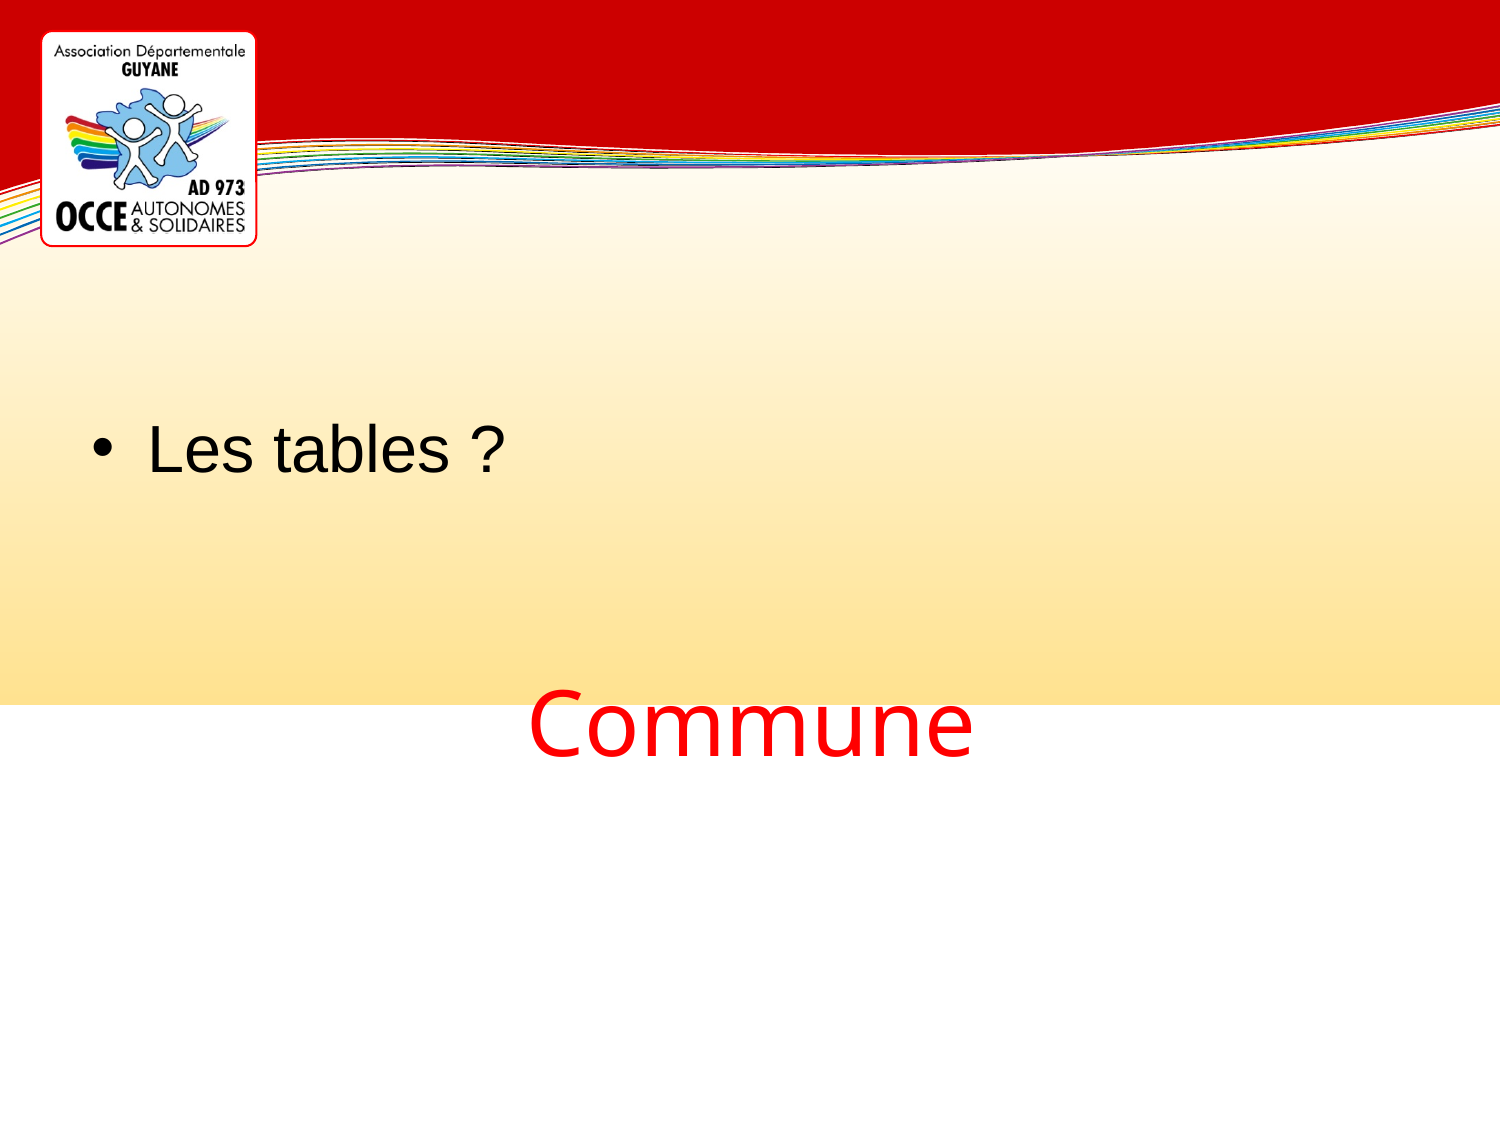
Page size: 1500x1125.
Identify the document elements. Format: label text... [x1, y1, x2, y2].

picture [54, 44, 245, 234]
list Les tables ? Commune [76, 408, 1427, 917]
